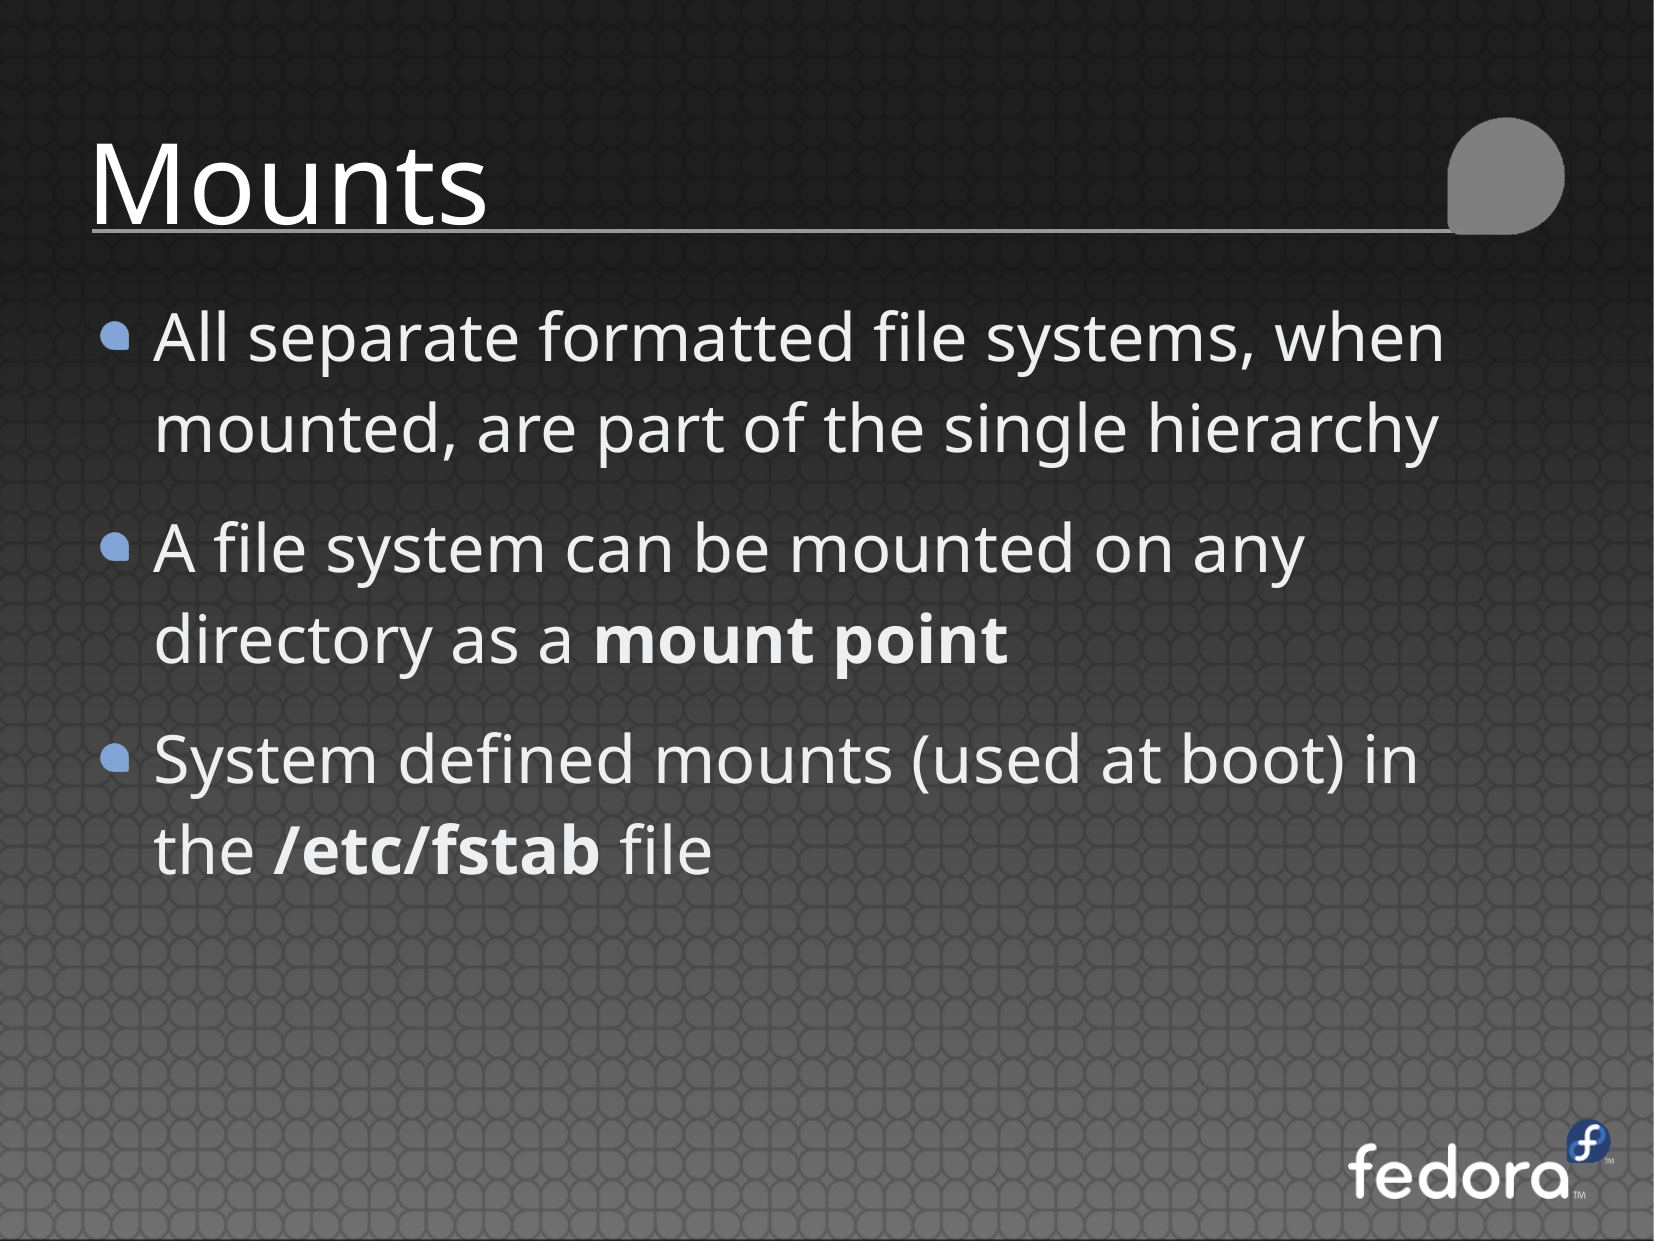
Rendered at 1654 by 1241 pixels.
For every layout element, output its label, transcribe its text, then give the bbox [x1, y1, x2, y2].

title Mounts [86, 110, 1576, 251]
list All separate formatted file systems, when mounted, are part of the single hierarchy A file system can be mounted on any directory as a mount point System defined mounts (used at boot) in the /etc/fstab file [82, 290, 1571, 1010]
picture [0, 0, 1654, 1241]
